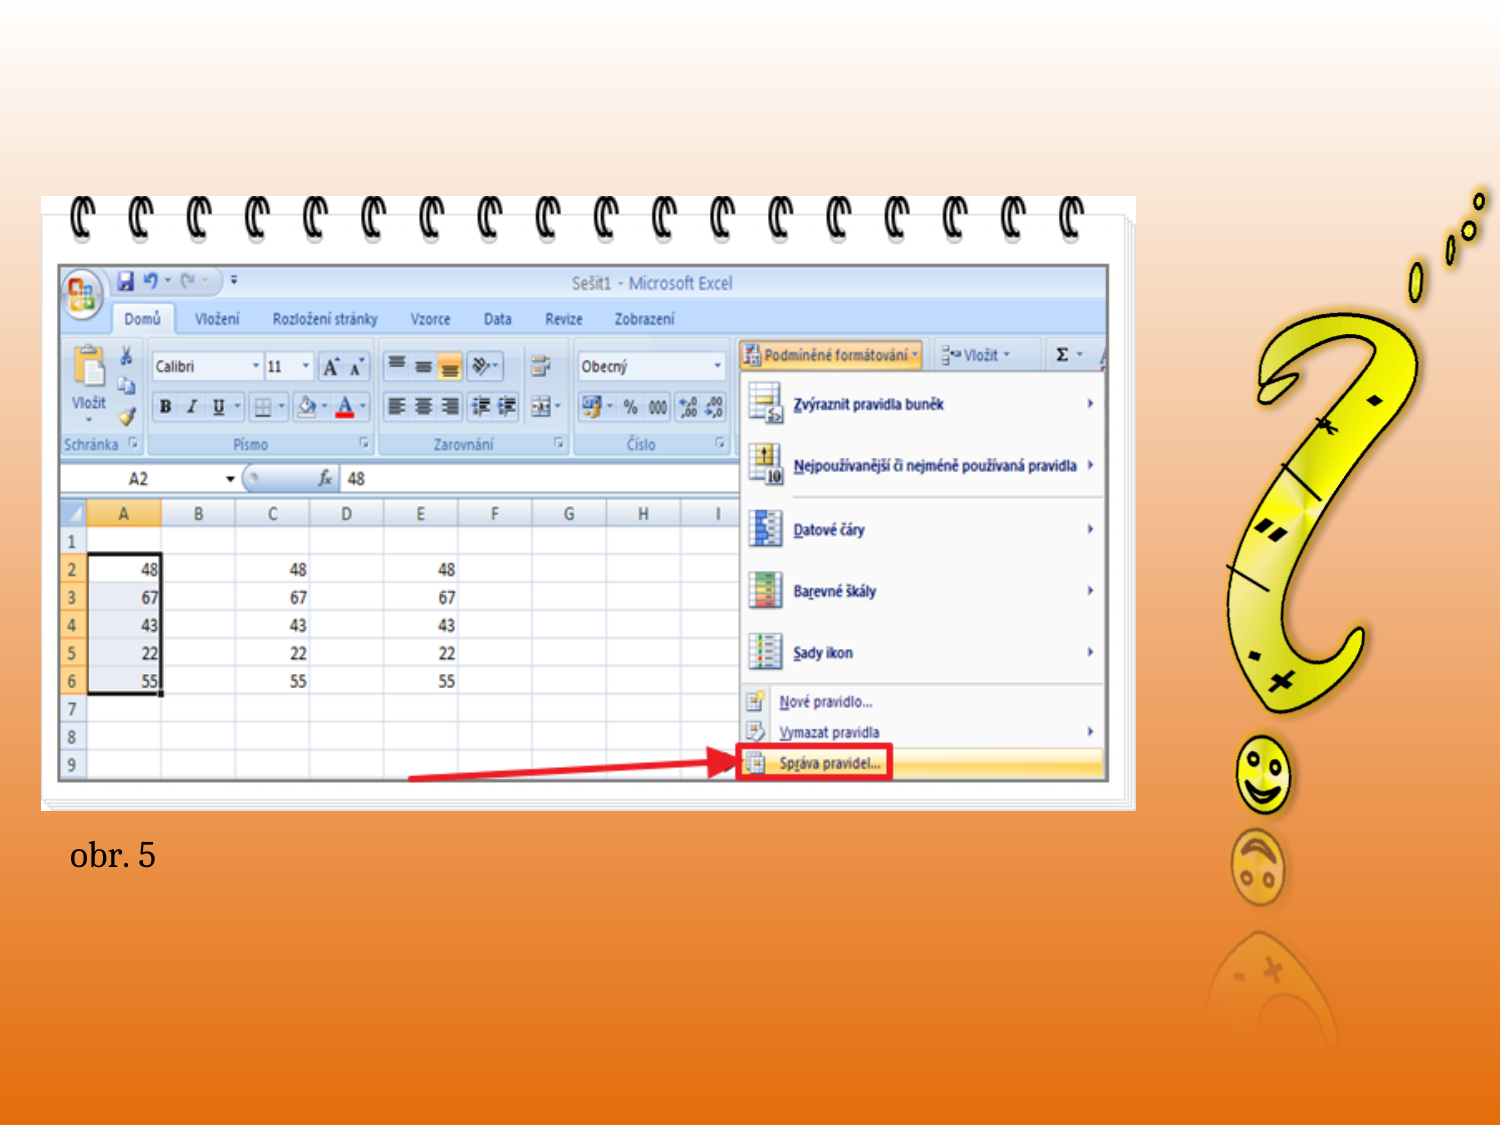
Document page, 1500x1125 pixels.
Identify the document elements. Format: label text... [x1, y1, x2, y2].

picture [1171, 160, 1500, 1125]
picture [41, 196, 1136, 811]
text_box obr. 5 [55, 822, 172, 883]
